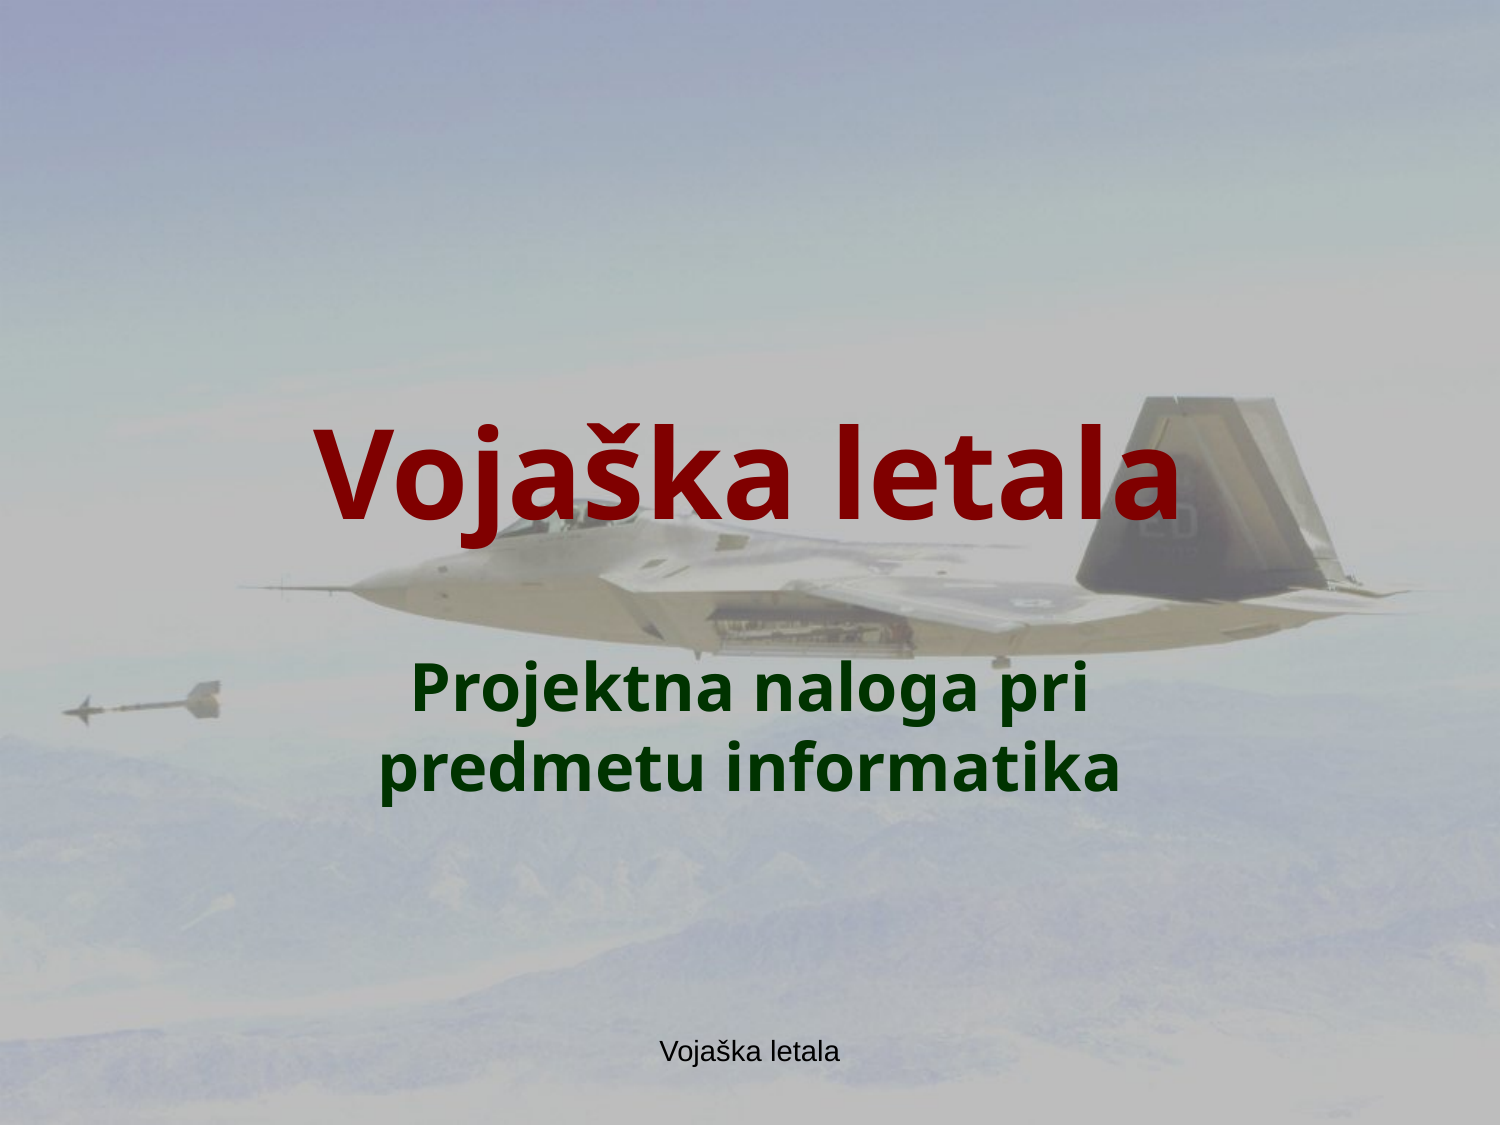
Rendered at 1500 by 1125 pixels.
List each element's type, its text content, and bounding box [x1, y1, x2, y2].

picture [0, 0, 1500, 1125]
title Vojaška letala [112, 349, 1388, 591]
subtitle Projektna naloga pri predmetu informatika [225, 637, 1275, 925]
footer Vojaška letala [512, 1024, 988, 1103]
